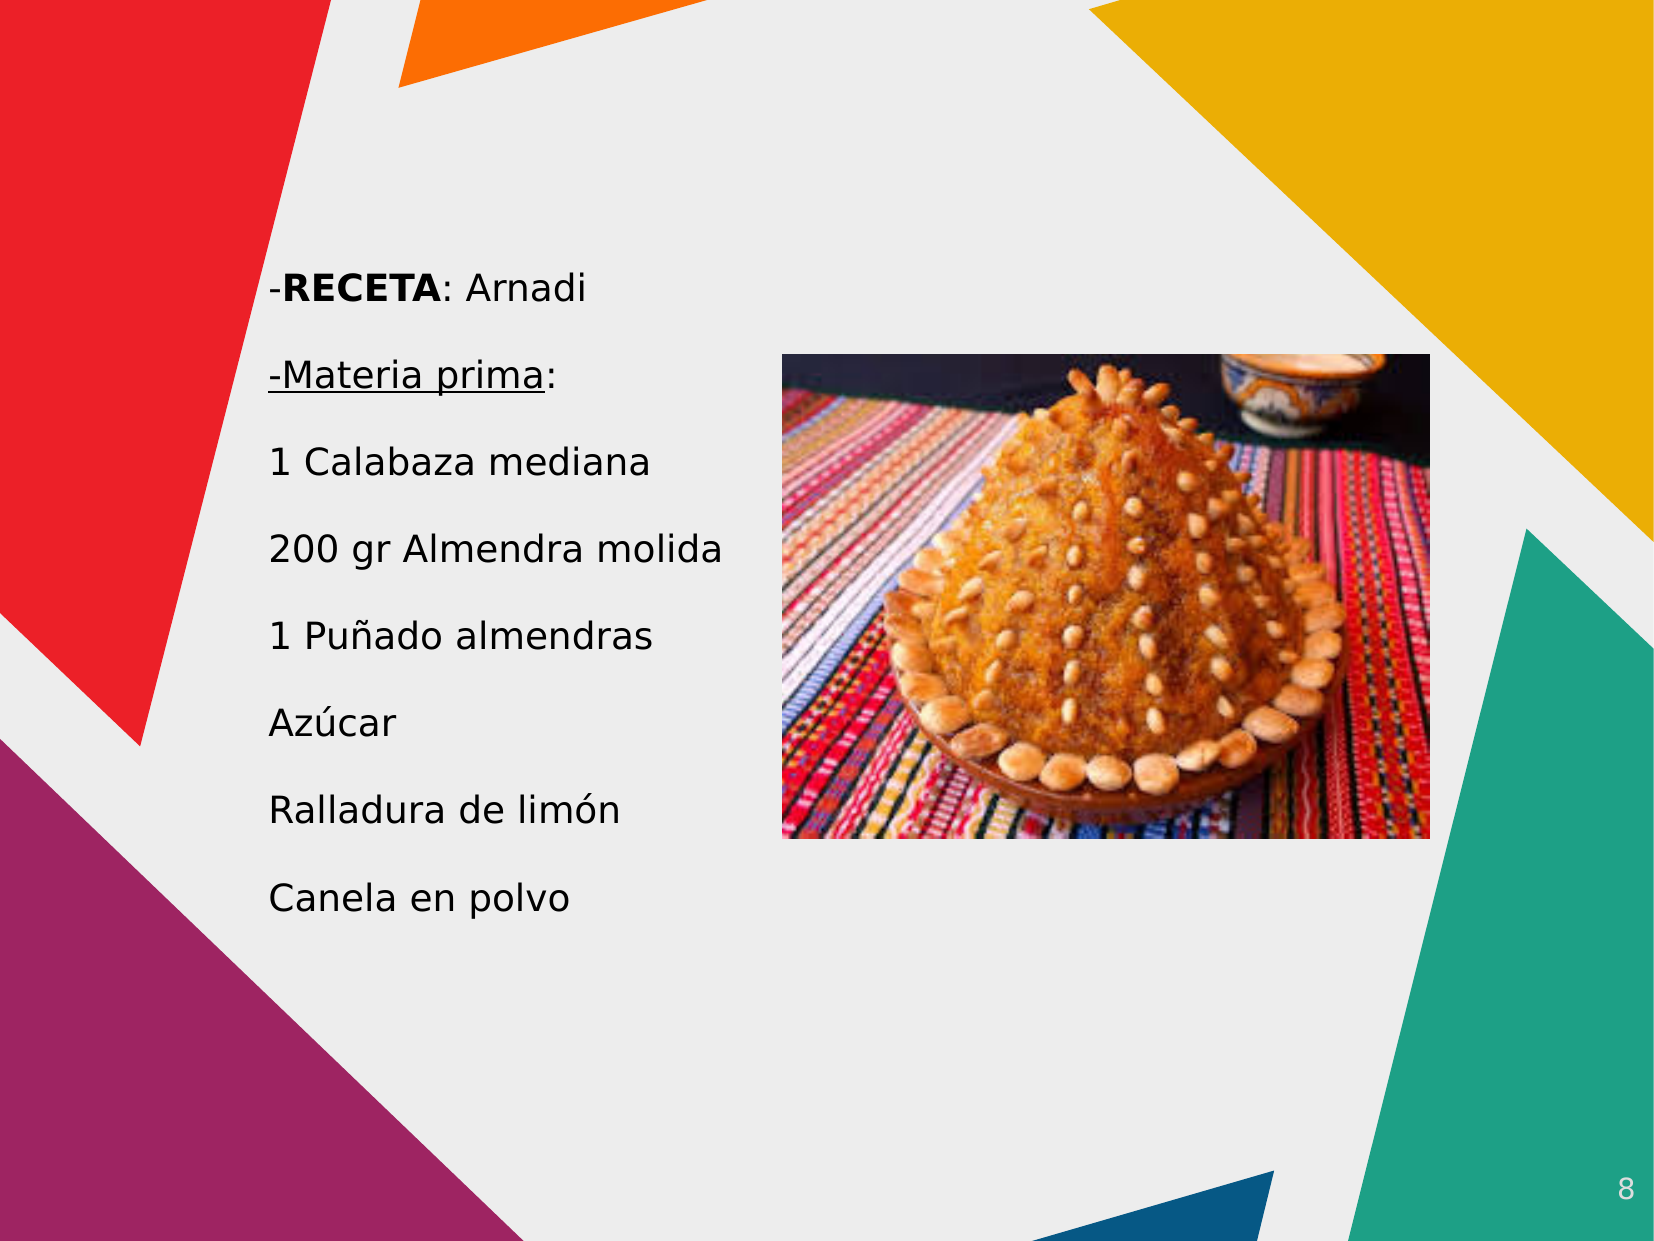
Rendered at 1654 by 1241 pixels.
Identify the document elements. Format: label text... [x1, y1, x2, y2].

text_box -RECETA: Arnadi -Materia prima: 1 Calabaza mediana 200 gr Almendra molida 1 Puñado almendras Azúcar Ralladura de limón Canela en polvo [253, 259, 804, 981]
picture [782, 354, 1430, 839]
